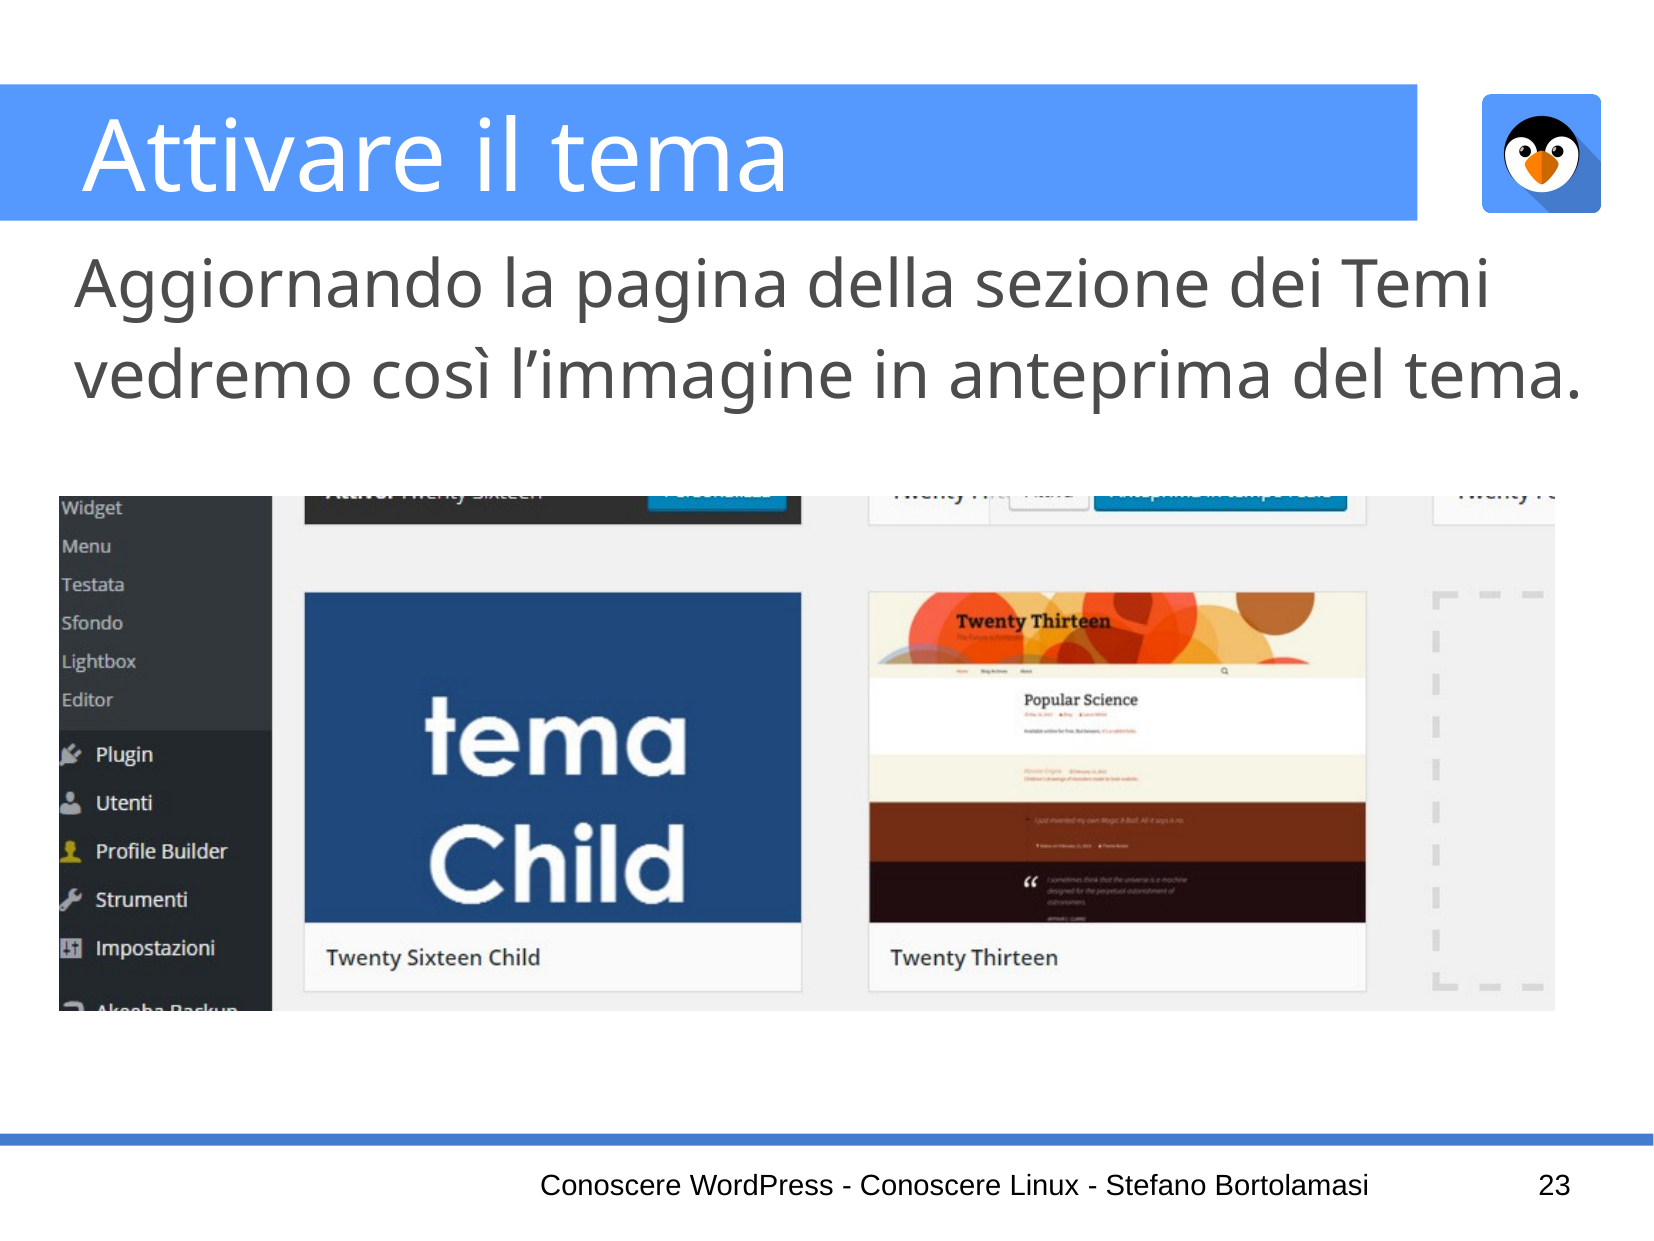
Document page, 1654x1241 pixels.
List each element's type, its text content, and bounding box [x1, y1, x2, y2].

picture [59, 496, 1555, 1011]
picture [1257, 496, 1271, 501]
picture [1130, 496, 1164, 502]
picture [1482, 94, 1601, 213]
text_box Aggiornando la pagina della sezione dei Temi vedremo così l’immagine in anteprima del tema. [3, 236, 1595, 461]
title Attivare il tema [0, 91, 1418, 214]
